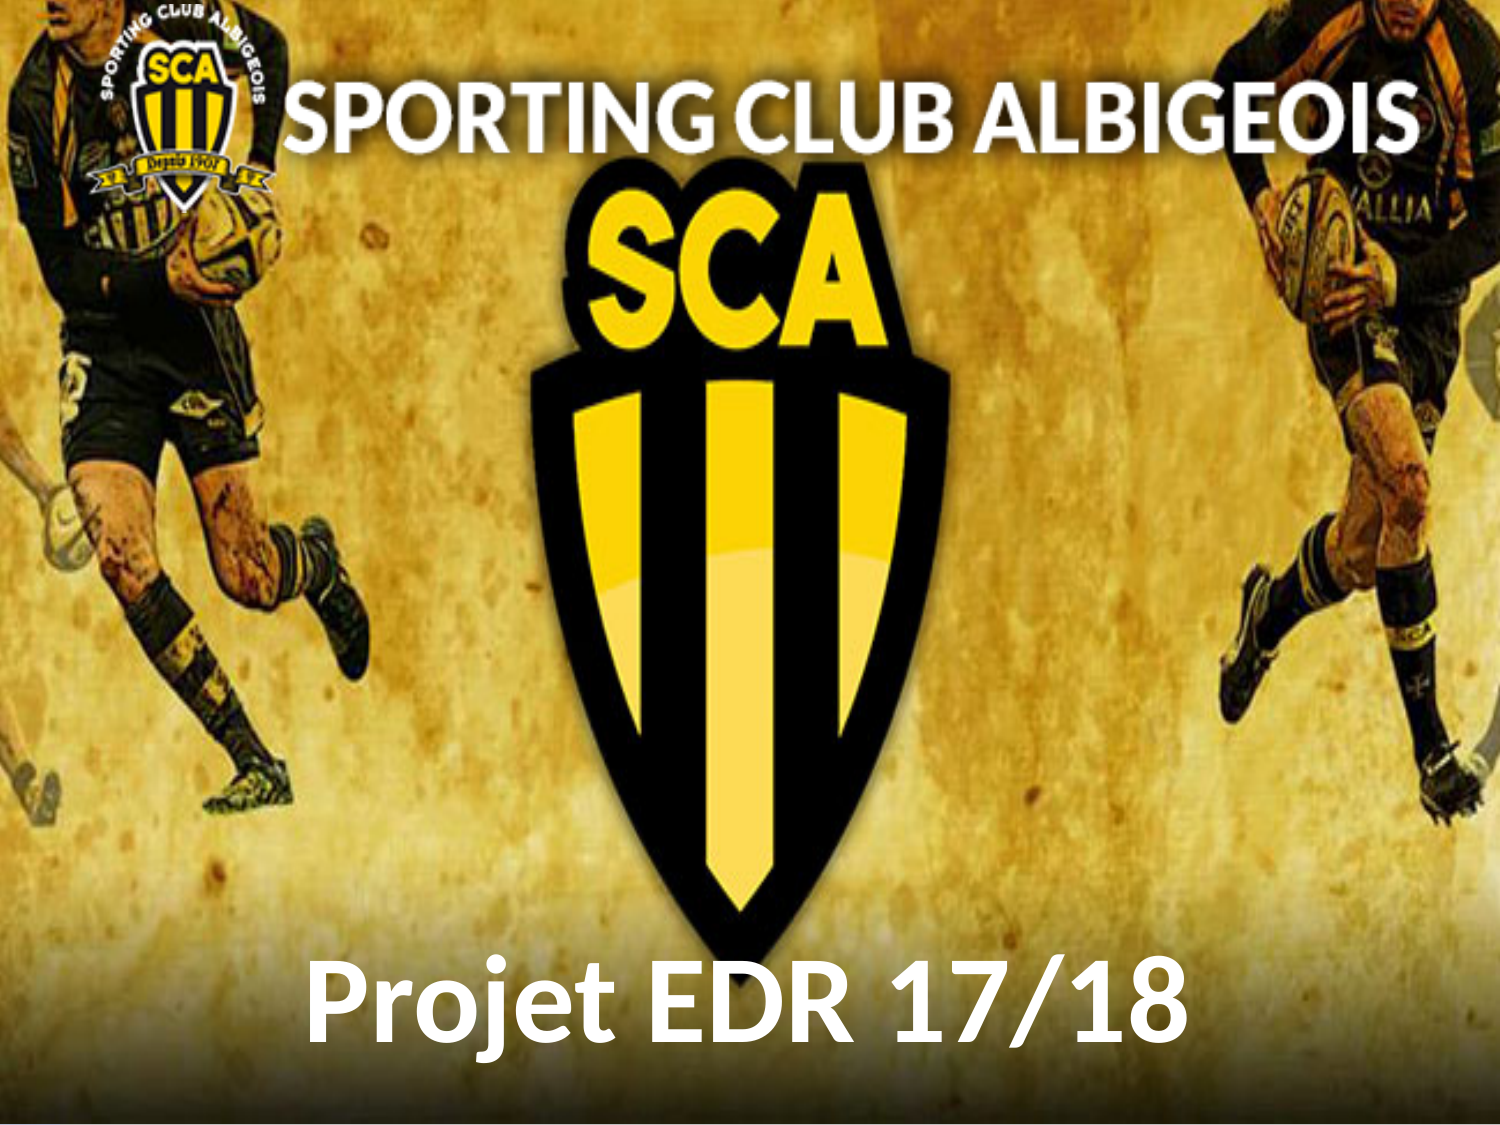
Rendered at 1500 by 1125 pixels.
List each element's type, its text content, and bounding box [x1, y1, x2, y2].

picture [0, 0, 1500, 1124]
text_box Projet EDR 17/18 [0, 909, 1498, 1075]
